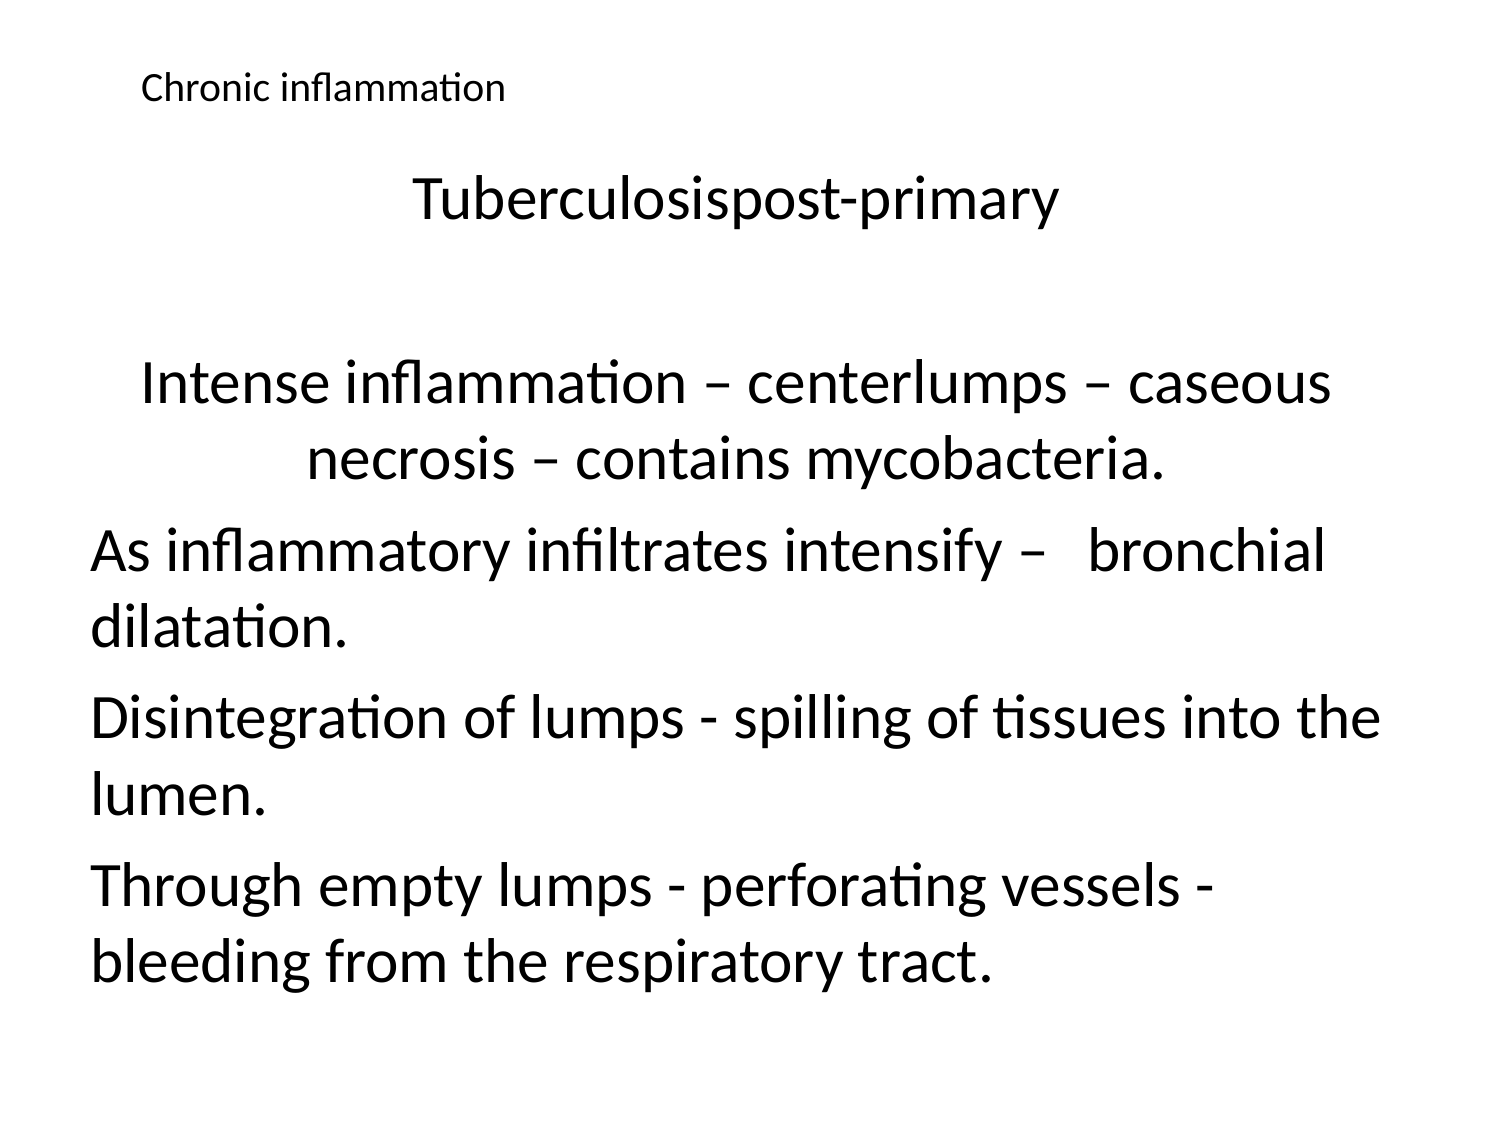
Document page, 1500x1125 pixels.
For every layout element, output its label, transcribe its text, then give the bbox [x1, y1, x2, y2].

list Tuberculosispost-primary Intense inflammation – centerlumps – caseous necrosis – contains mycobacteria. As inflammatory infiltrates intensify – bronchial dilatation. Disintegration of lumps - spilling of tissues into the lumen. Through empty lumps - perforating vessels - bleeding from the respiratory tract. [75, 149, 1459, 1005]
title Chronic inflammation [75, 45, 573, 126]
